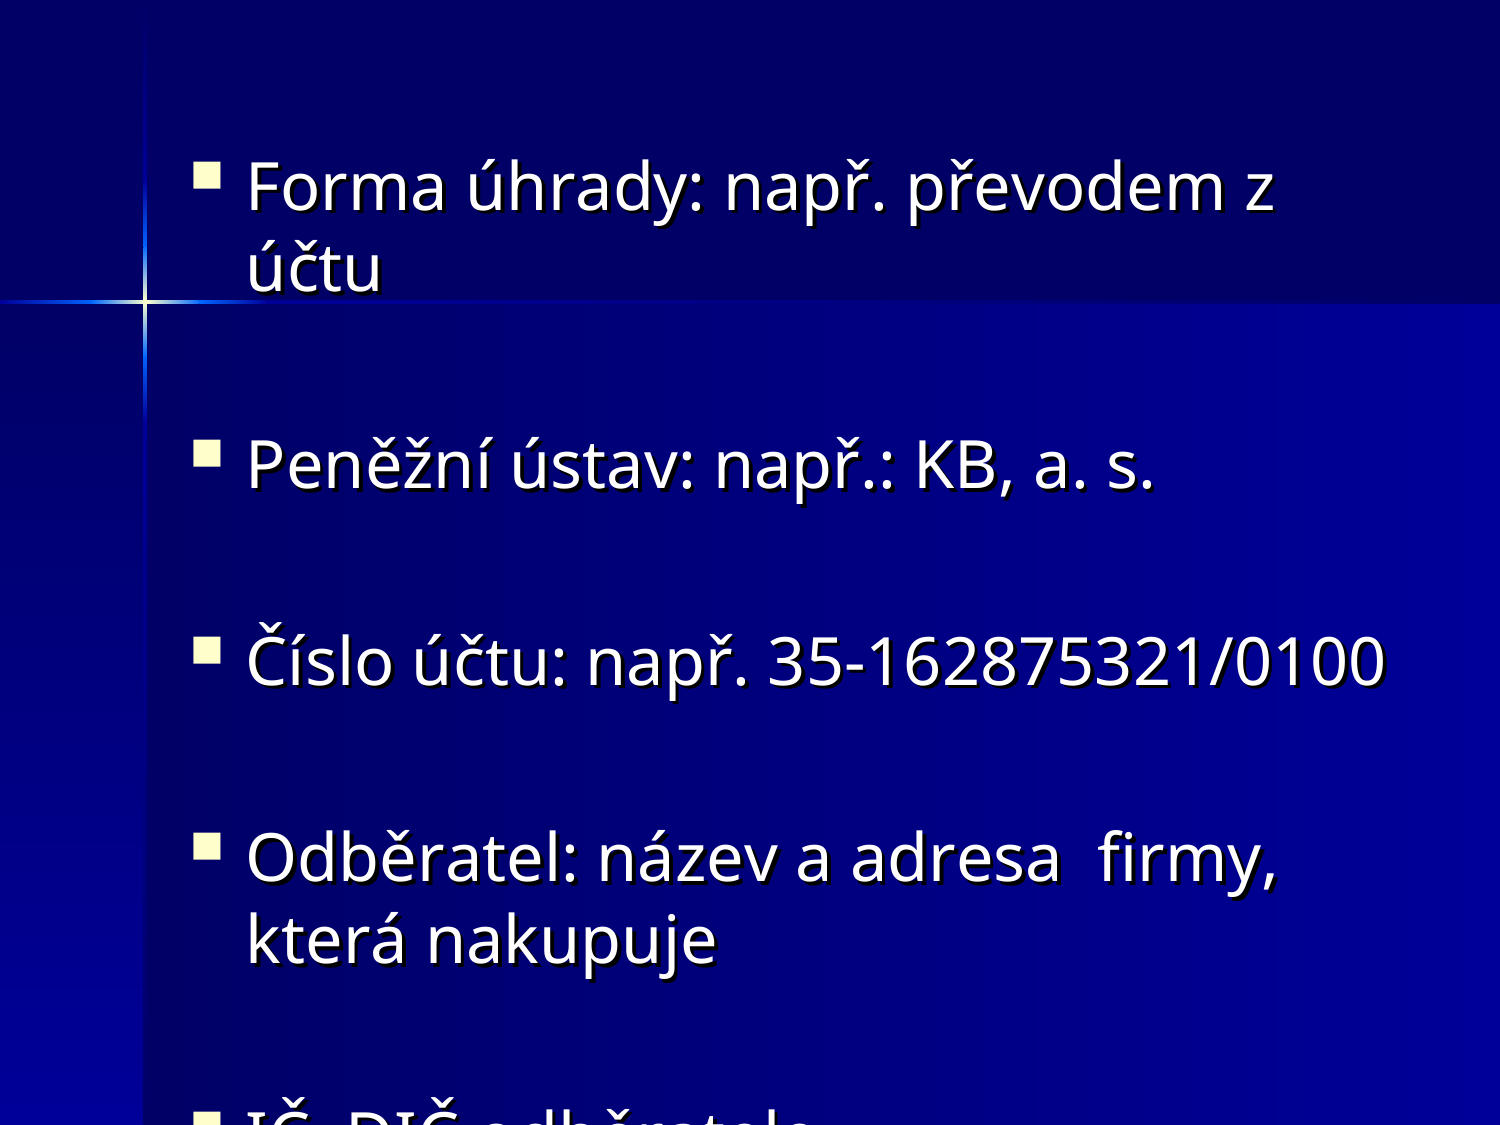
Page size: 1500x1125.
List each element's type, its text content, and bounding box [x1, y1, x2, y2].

list Forma úhrady: např. převodem z účtu Peněžní ústav: např.: KB, a. s. Číslo účtu: např. 35-162875321/0100 Odběratel: název a adresa firmy, která nakupuje IČ, DIČ odběratele [174, 137, 1413, 1107]
